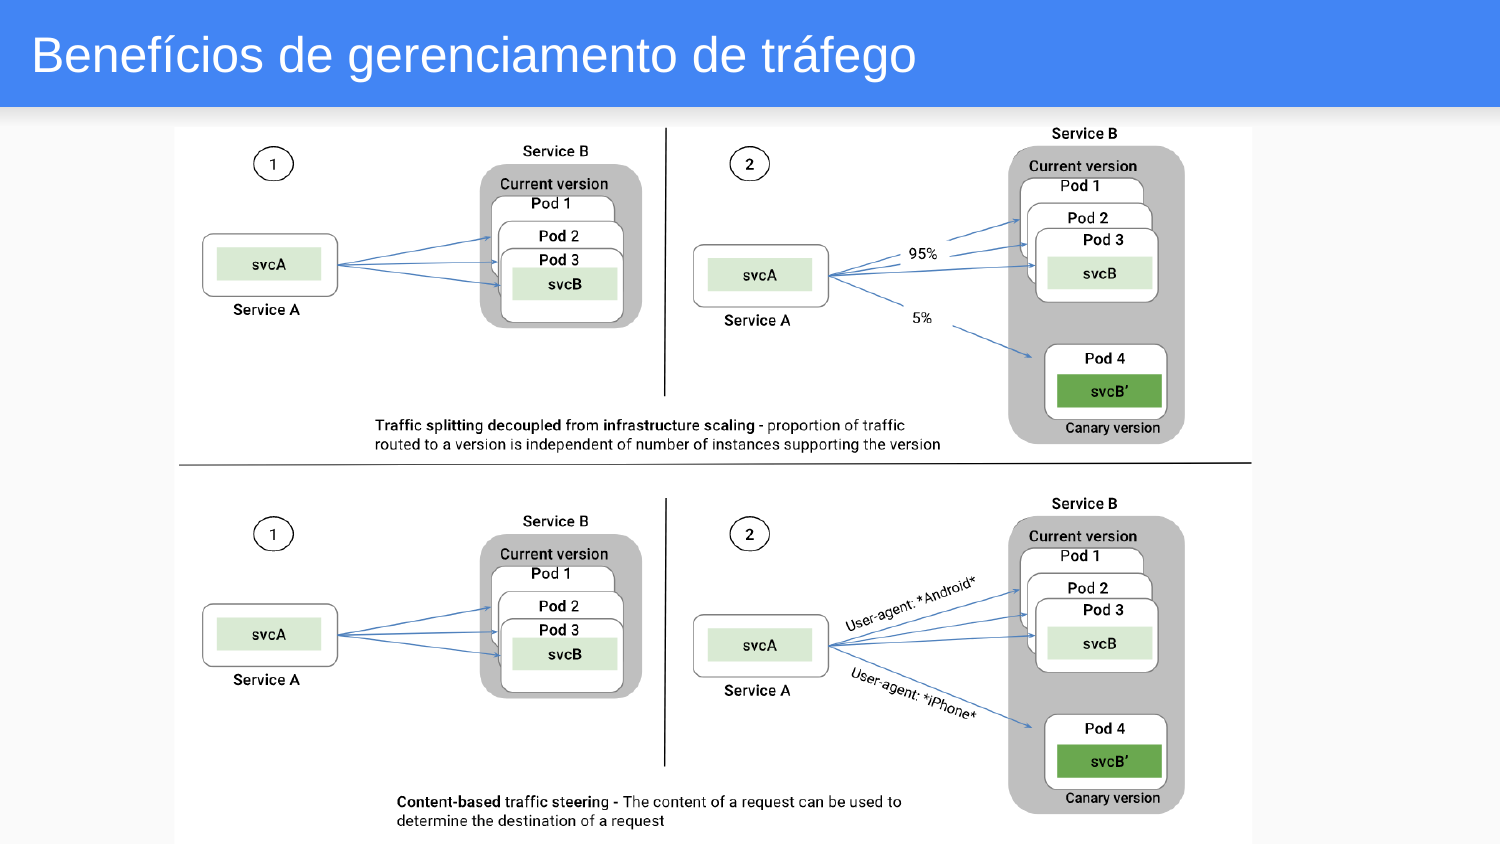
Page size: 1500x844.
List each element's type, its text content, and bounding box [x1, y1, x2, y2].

picture [174, 127, 1253, 844]
title Benefícios de gerenciamento de tráfego [16, 2, 1464, 102]
